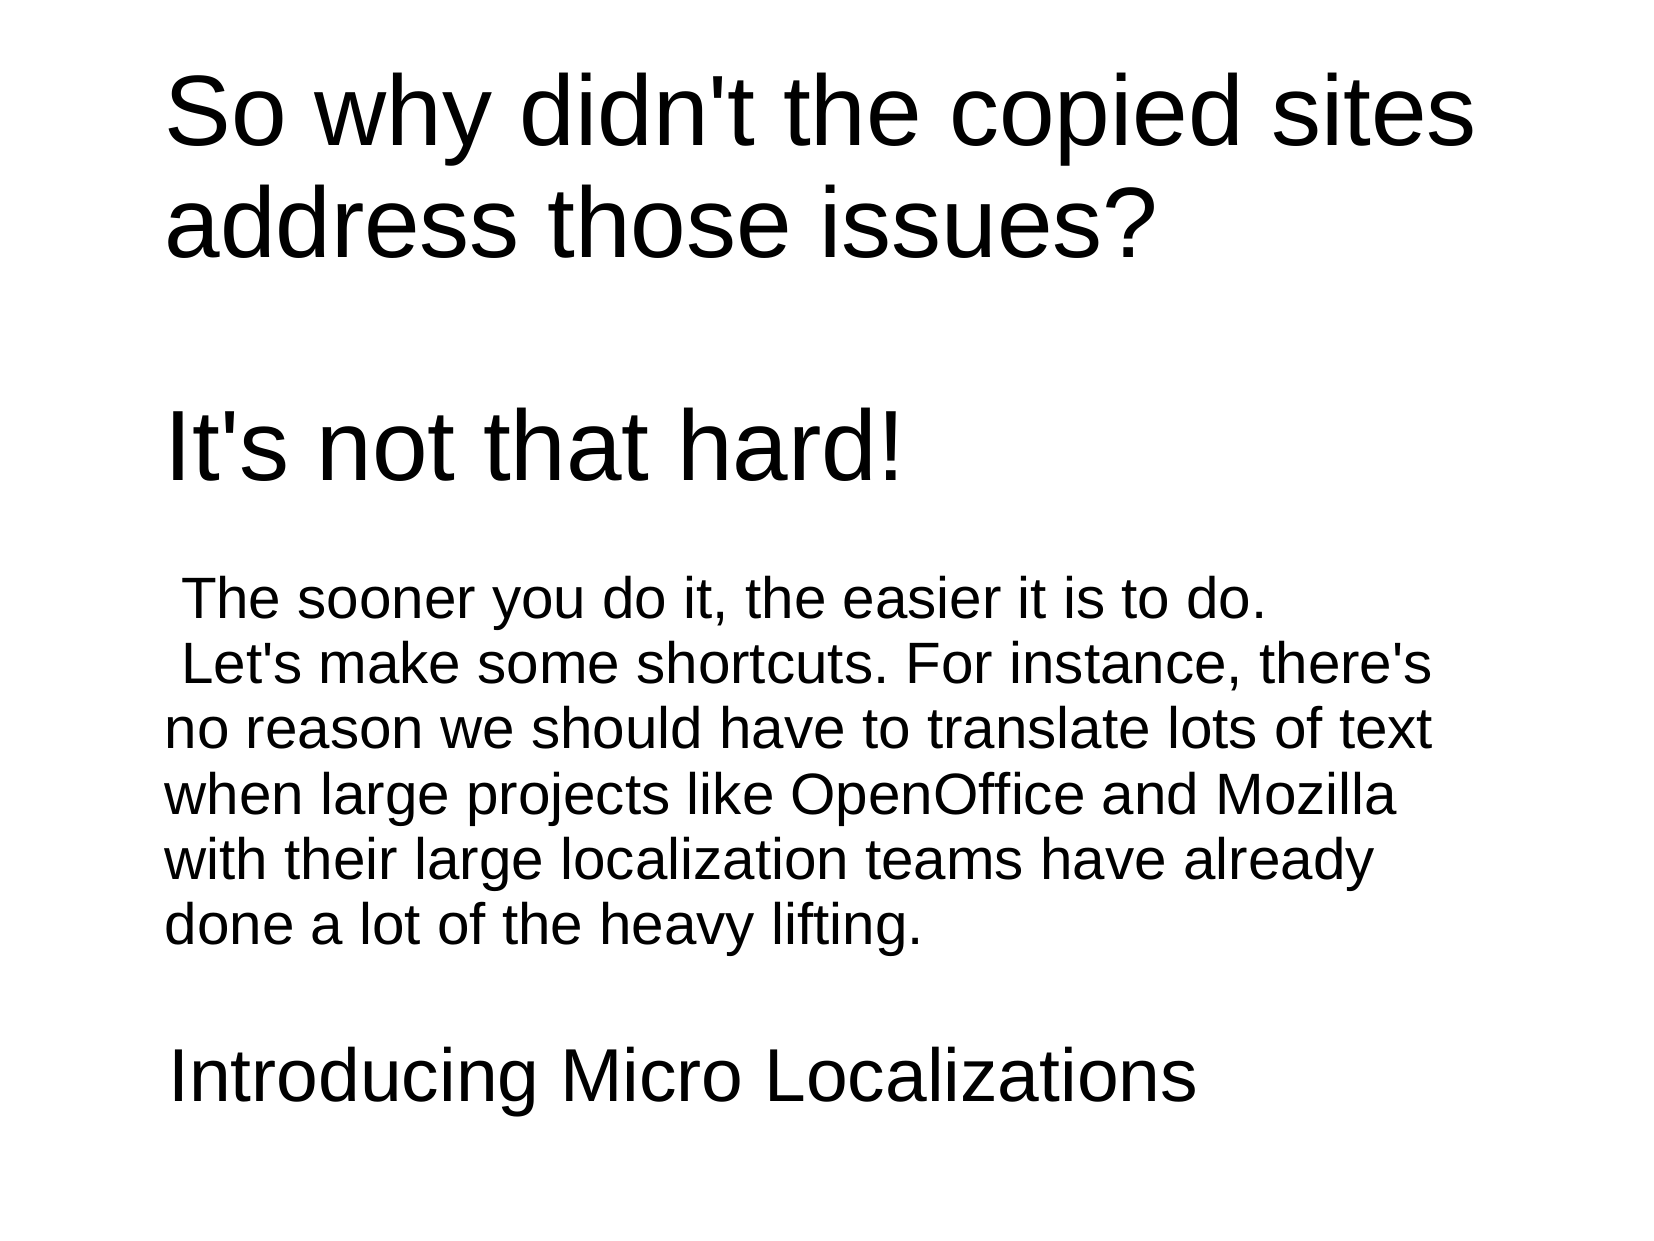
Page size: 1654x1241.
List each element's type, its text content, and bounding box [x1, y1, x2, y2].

text_box The sooner you do it, the easier it is to do. Let's make some shortcuts. For instance, there's no reason we should have to translate lots of text when large projects like OpenOffice and Mozilla with their large localization teams have already done a lot of the heavy lifting. [150, 558, 1501, 976]
text_box Introducing Micro Localizations [153, 1026, 1467, 1128]
text_box So why didn't the copied sites address those issues? It's not that hard! [150, 47, 1538, 523]
